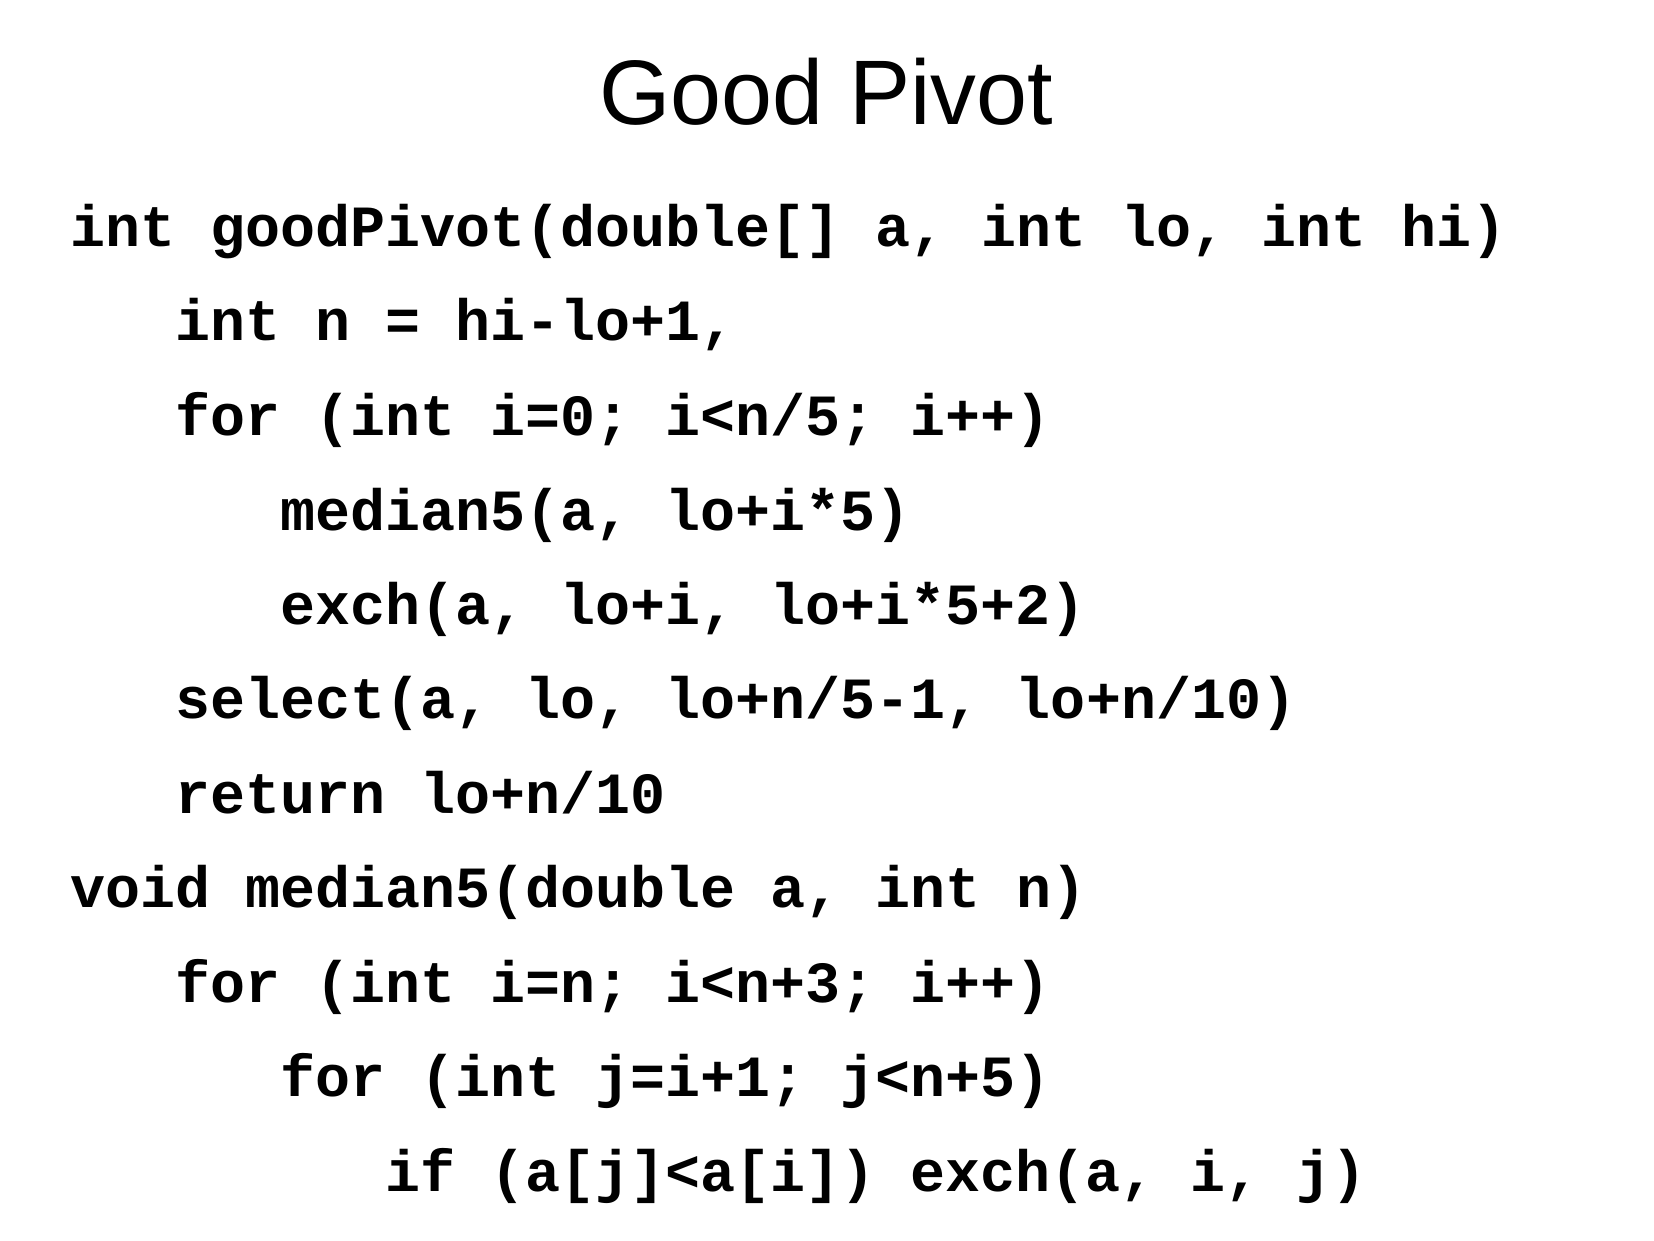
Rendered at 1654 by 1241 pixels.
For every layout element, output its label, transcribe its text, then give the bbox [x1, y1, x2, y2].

title Good Pivot [82, 0, 1571, 189]
list int goodPivot(double[] a, int lo, int hi) int n = hi-lo+1, for (int i=0; i<n/5; i++) median5(a, lo+i*5) exch(a, lo+i, lo+i*5+2) select(a, lo, lo+n/5-1, lo+n/10) return lo+n/10 void median5(double a, int n) for (int i=n; i<n+3; i++) for (int j=i+1; j<n+5) if (a[j]<a[i]) exch(a, i, j) [0, 189, 1651, 1205]
